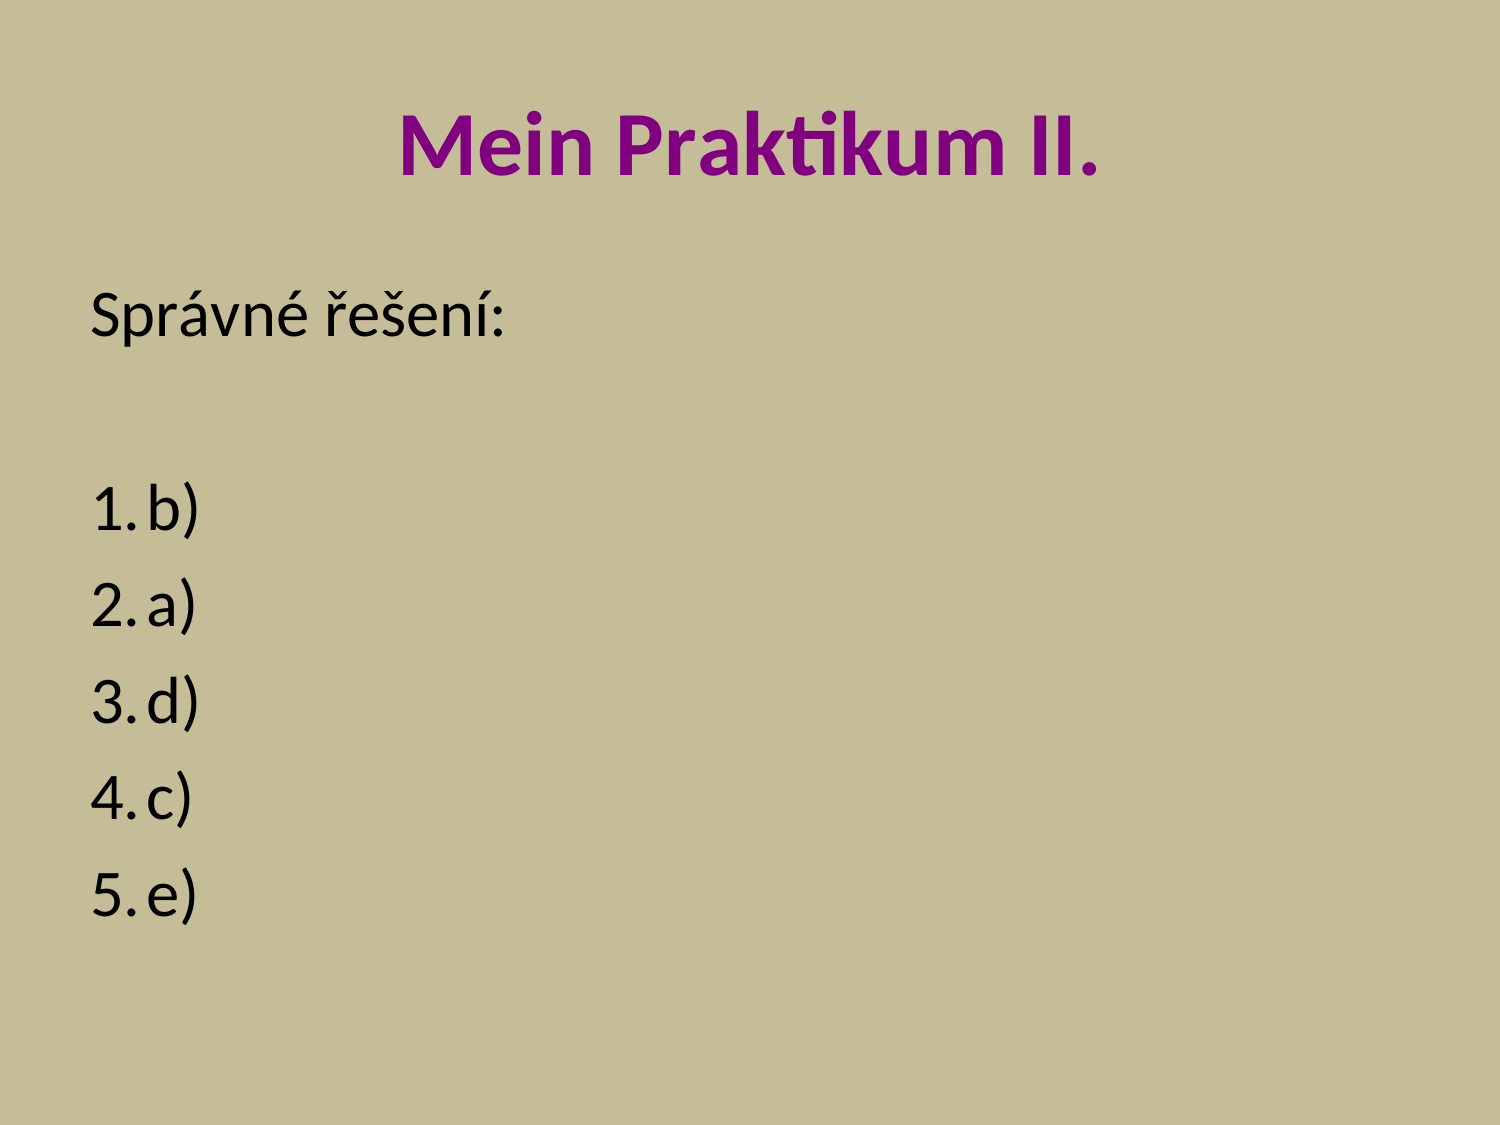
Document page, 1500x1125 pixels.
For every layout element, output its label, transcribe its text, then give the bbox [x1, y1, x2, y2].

title Mein Praktikum II. [75, 45, 1426, 233]
list Správné řešení: b) a) d) c) e) [75, 262, 1426, 1006]
